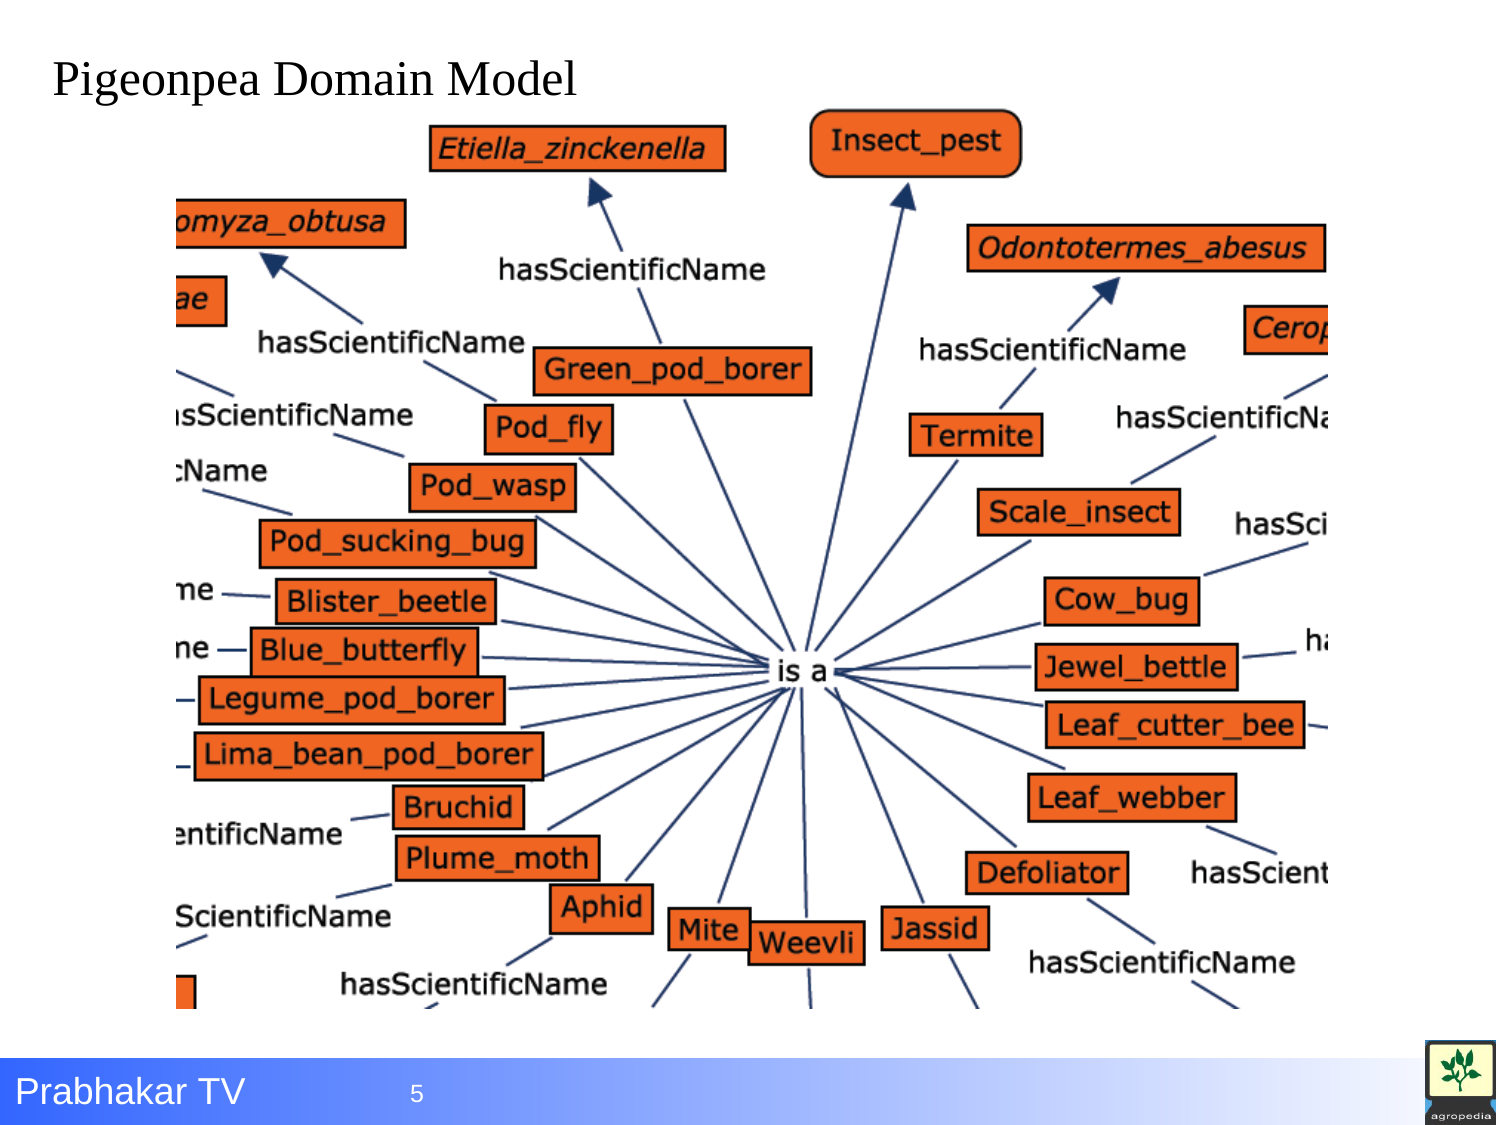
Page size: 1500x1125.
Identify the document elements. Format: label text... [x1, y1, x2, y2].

picture [176, 103, 1328, 1009]
picture [1425, 1040, 1496, 1125]
text_box Pigeonpea Domain Model [37, 37, 638, 113]
